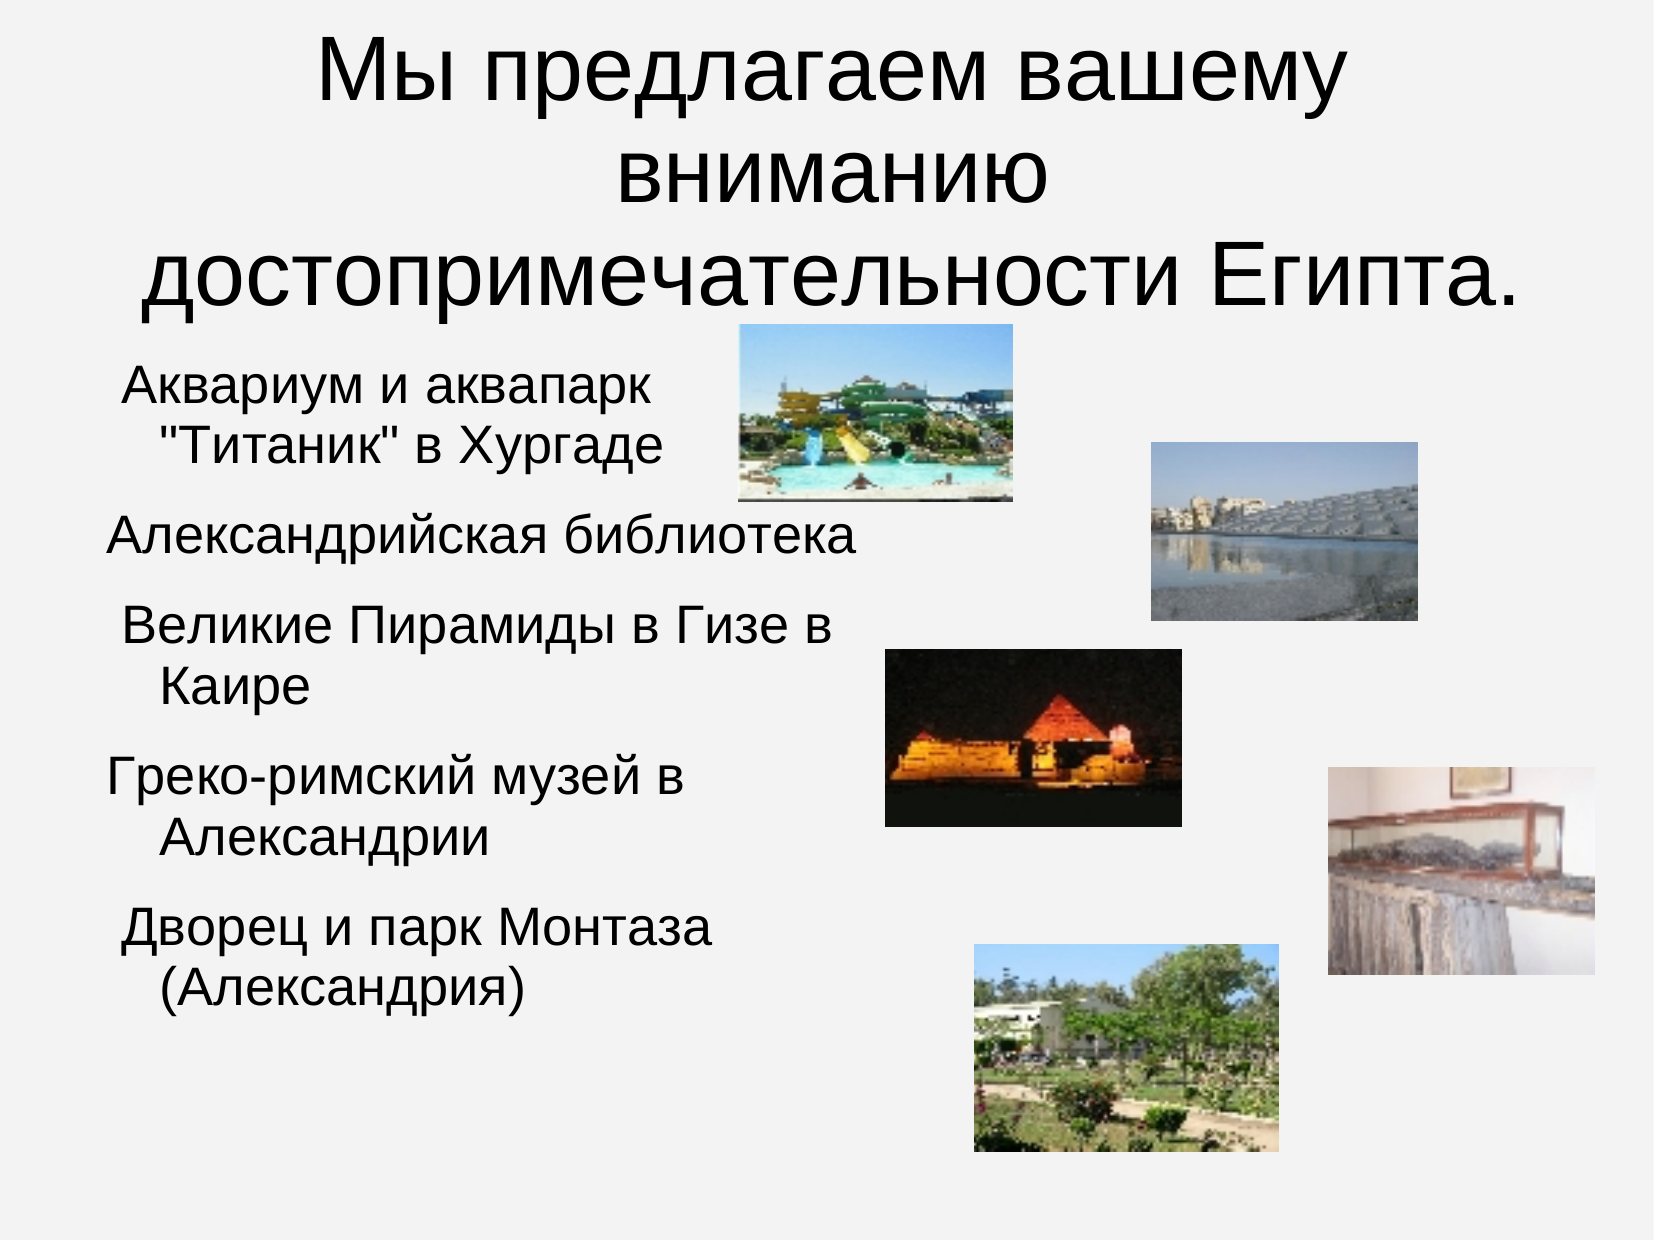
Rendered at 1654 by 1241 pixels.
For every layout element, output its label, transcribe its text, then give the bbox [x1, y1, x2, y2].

picture [1328, 767, 1595, 975]
picture [1151, 442, 1418, 621]
picture [885, 649, 1182, 827]
title Мы предлагаем вашему вниманию достопримечательности Египта. [88, 17, 1577, 325]
picture [738, 324, 1013, 502]
text_box [0, 0, 1654, 1240]
picture [974, 944, 1279, 1152]
list Аквариум и аквапарк "Титаник" в Хургаде Александрийская библиотека Великие Пирамиды в Гизе в Каире Греко-римский музей в Александрии Дворец и парк Монтаза (Александрия) [88, 354, 886, 1182]
